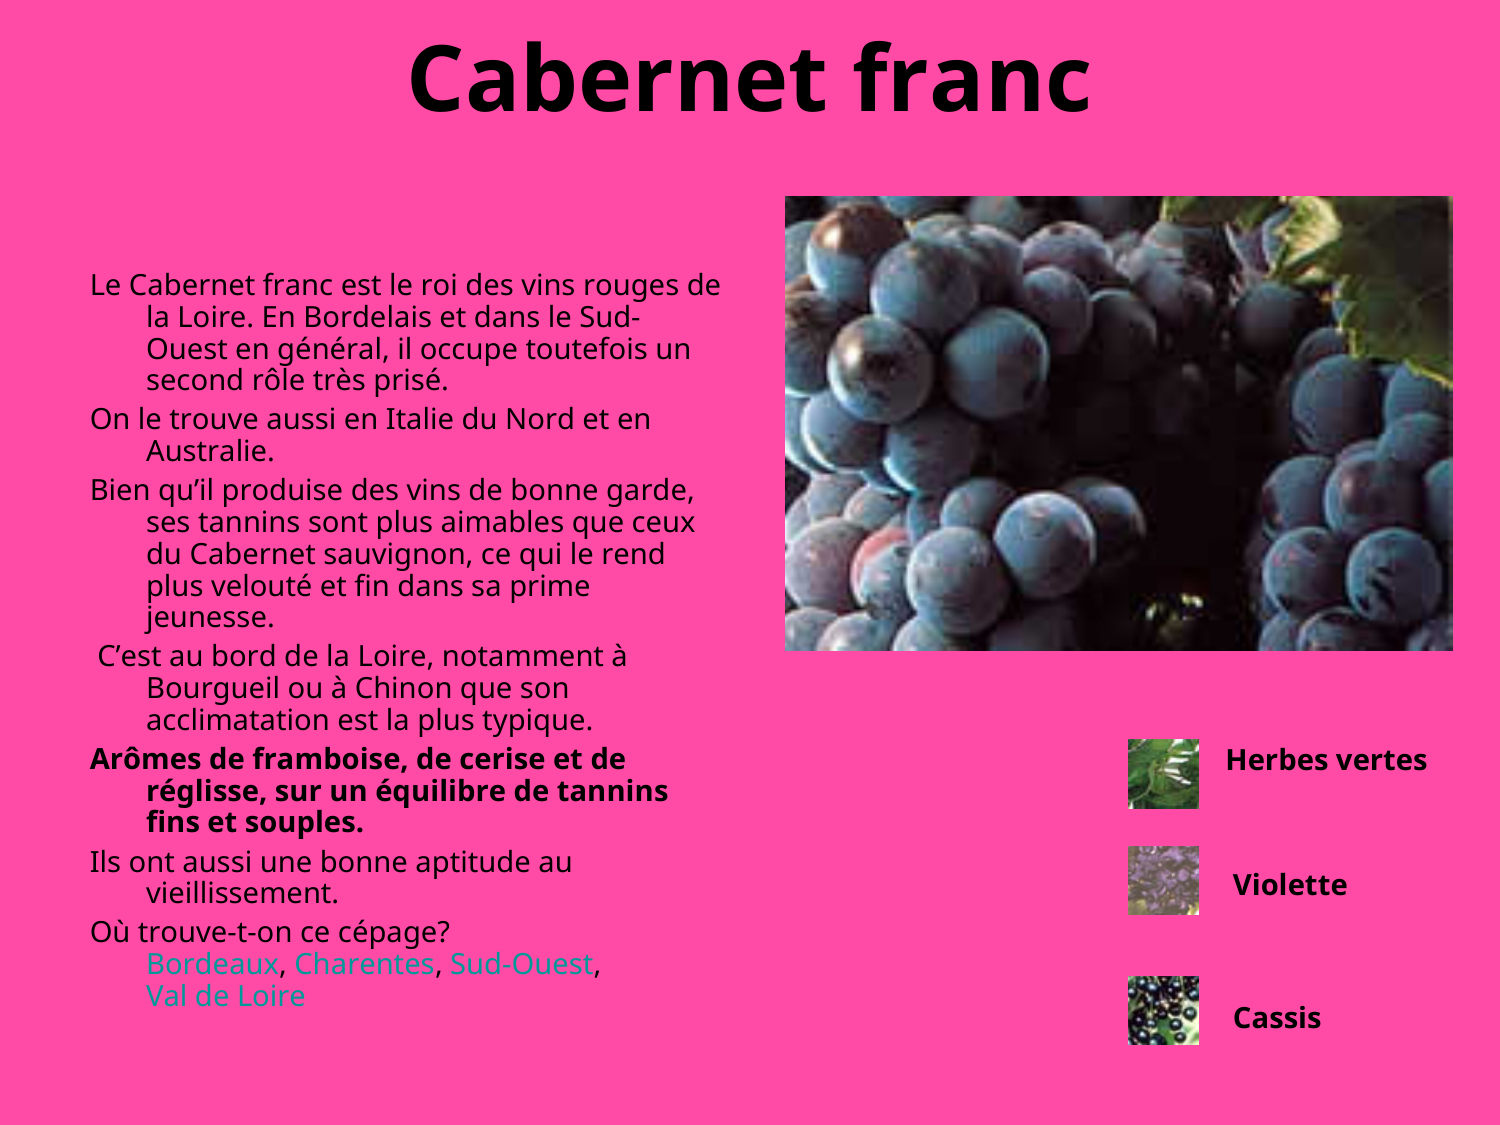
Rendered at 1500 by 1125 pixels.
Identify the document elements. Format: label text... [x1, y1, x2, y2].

list Le Cabernet franc est le roi des vins rouges de la Loire. En Bordelais et dans le Sud-Ouest en général, il occupe toutefois un second rôle très prisé. On le trouve aussi en Italie du Nord et en Australie. Bien qu’il produise des vins de bonne garde, ses tannins sont plus aimables que ceux du Cabernet sauvignon, ce qui le rend plus velouté et fin dans sa prime jeunesse. C’est au bord de la Loire, notamment à Bourgueil ou à Chinon que son acclimatation est la plus typique. Arômes de framboise, de cerise et de réglisse, sur un équilibre de tannins fins et souples. Ils ont aussi une bonne aptitude au vieillissement. Où trouve-t-on ce cépage? Bordeaux, Charentes, Sud-Ouest, Val de Loire [75, 262, 738, 1006]
text_box Herbes vertes [1210, 716, 1457, 842]
text_box Cassis [1210, 967, 1457, 1069]
title Cabernet franc [75, 24, 1426, 254]
picture [785, 196, 1453, 652]
picture [1128, 739, 1199, 809]
text_box Violette [1210, 842, 1457, 967]
picture [1128, 846, 1199, 915]
picture [1128, 976, 1199, 1045]
